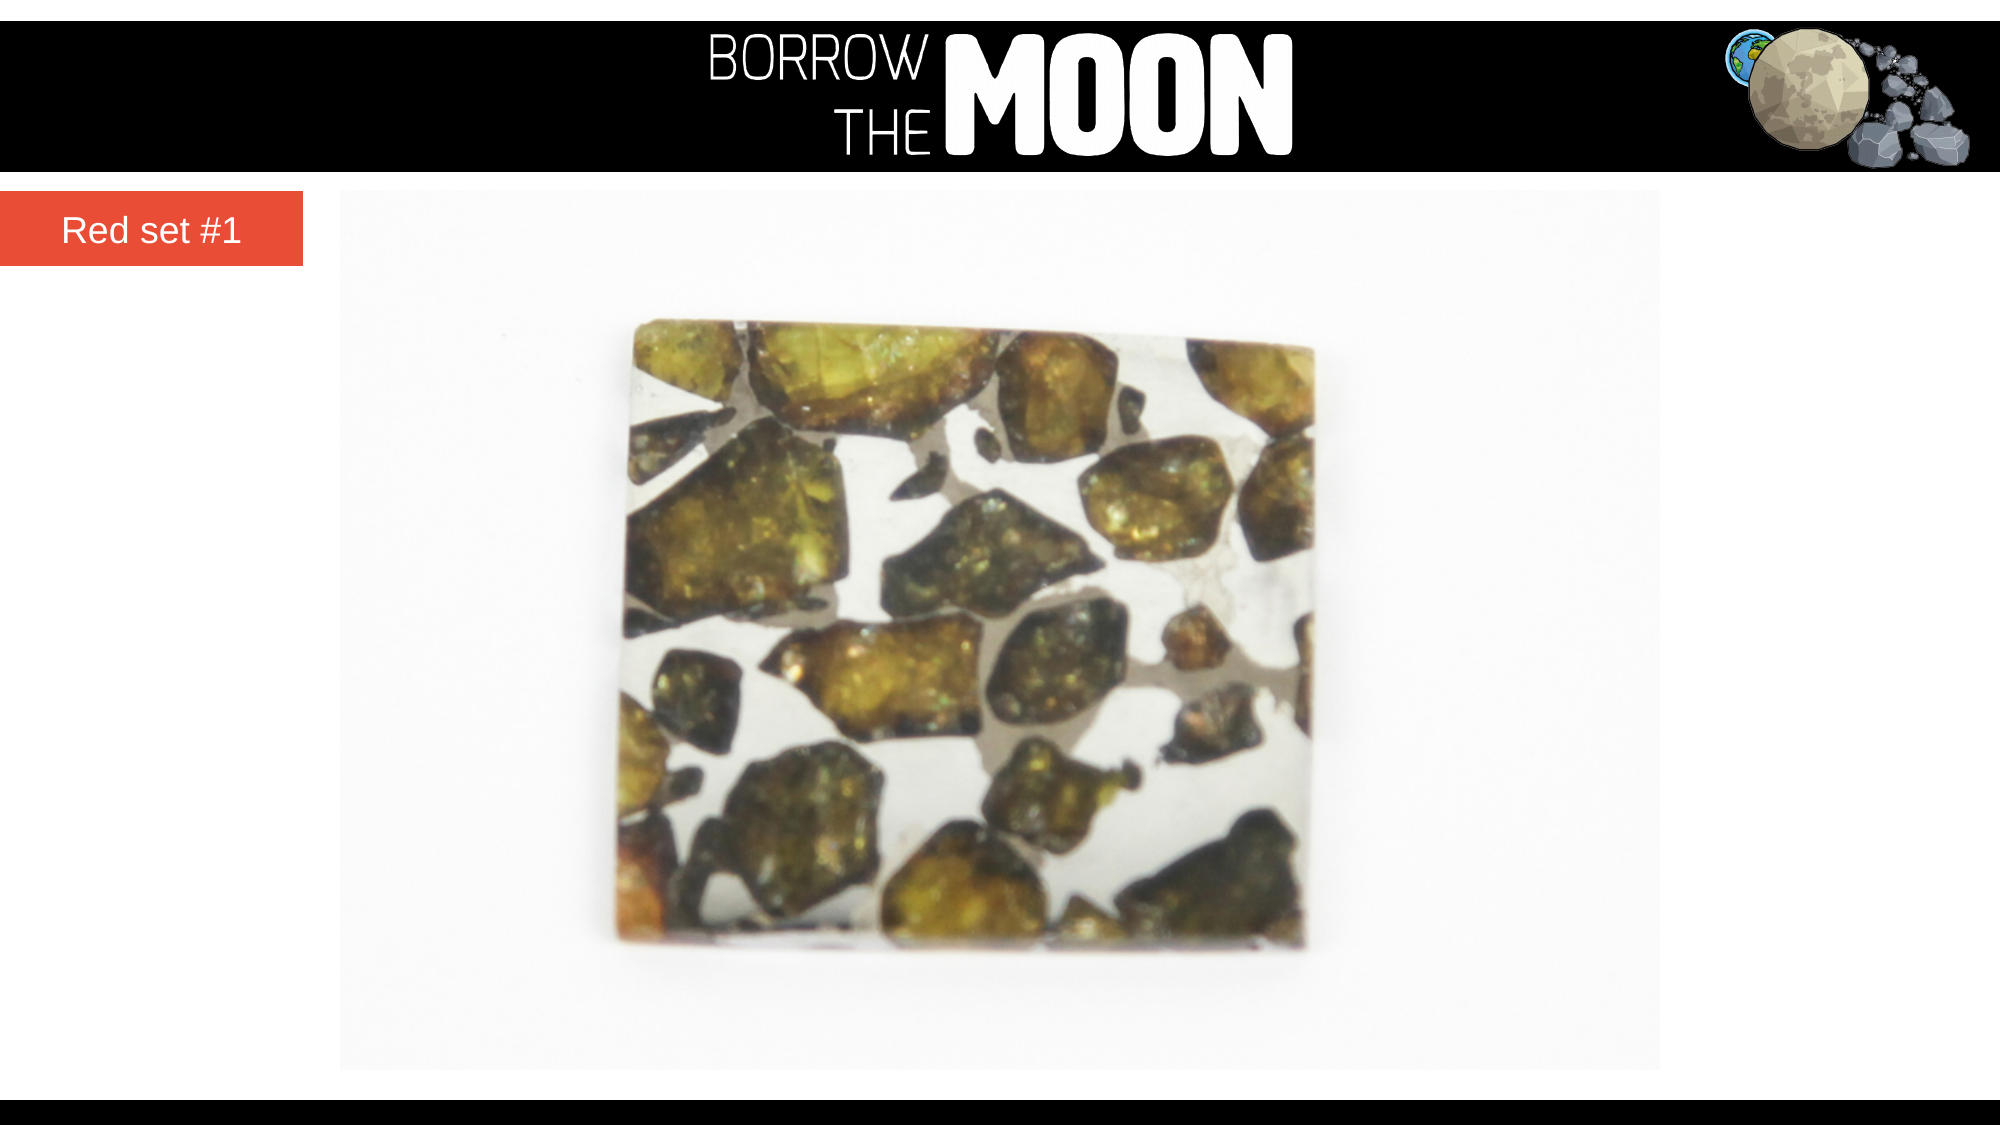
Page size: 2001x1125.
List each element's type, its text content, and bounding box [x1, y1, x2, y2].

picture [340, 190, 1660, 1071]
text_box Red set #1 [0, 191, 303, 266]
